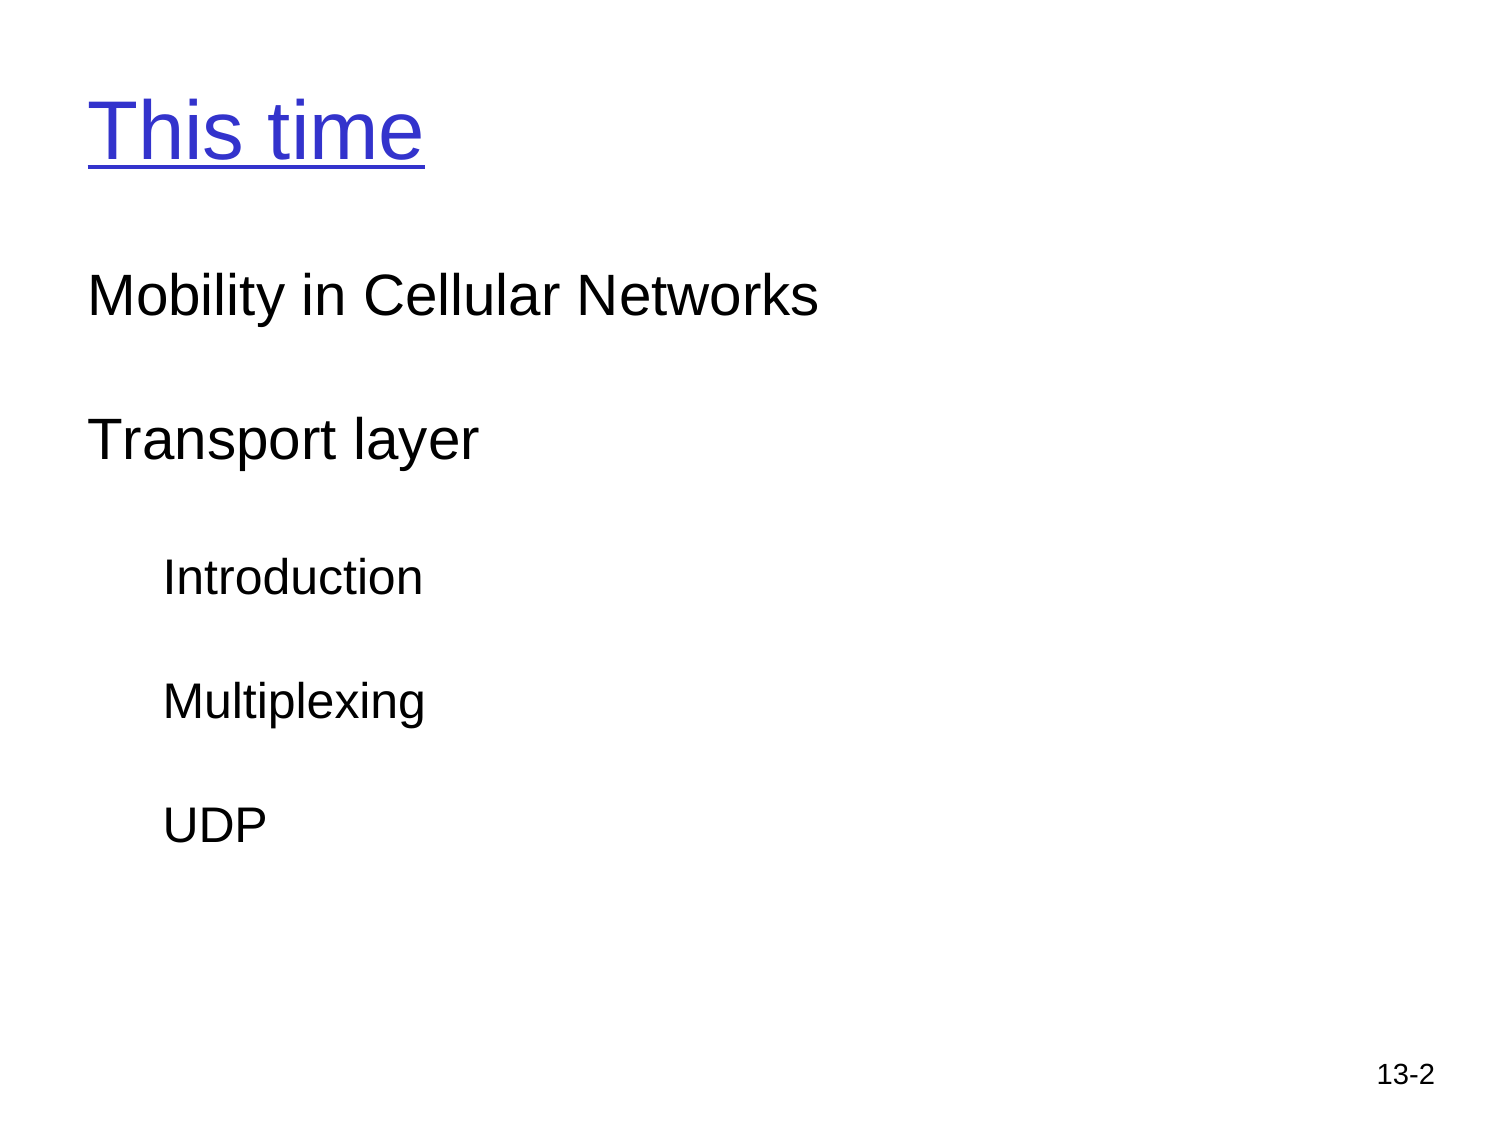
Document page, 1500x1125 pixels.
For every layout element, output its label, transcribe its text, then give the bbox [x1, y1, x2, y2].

title This time [87, 23, 1363, 239]
list Mobility in Cellular Networks Transport layer Introduction Multiplexing UDP [87, 262, 1363, 1026]
